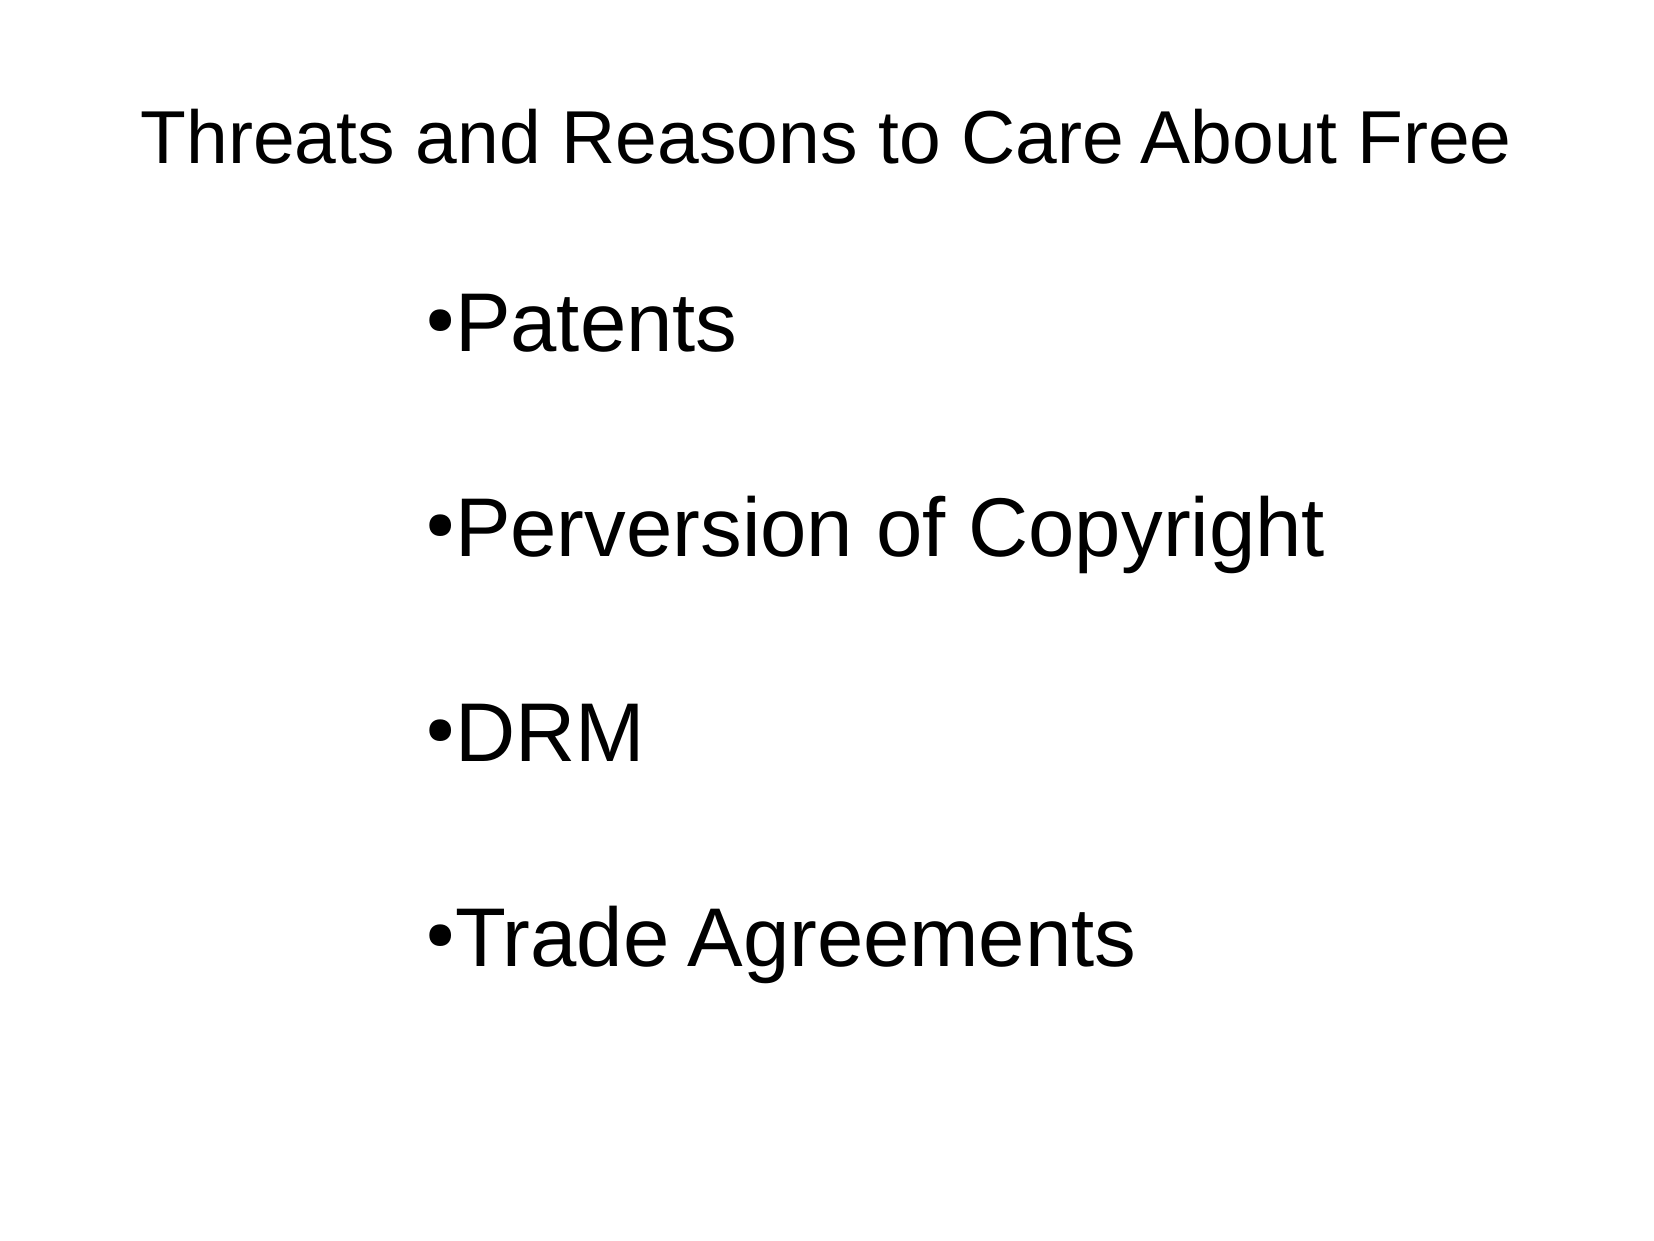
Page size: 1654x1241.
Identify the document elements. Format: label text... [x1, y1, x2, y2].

subtitle Patents Perversion of Copyright DRM Trade Agreements [425, 275, 1336, 985]
title Threats and Reasons to Care About Free [82, 49, 1571, 226]
